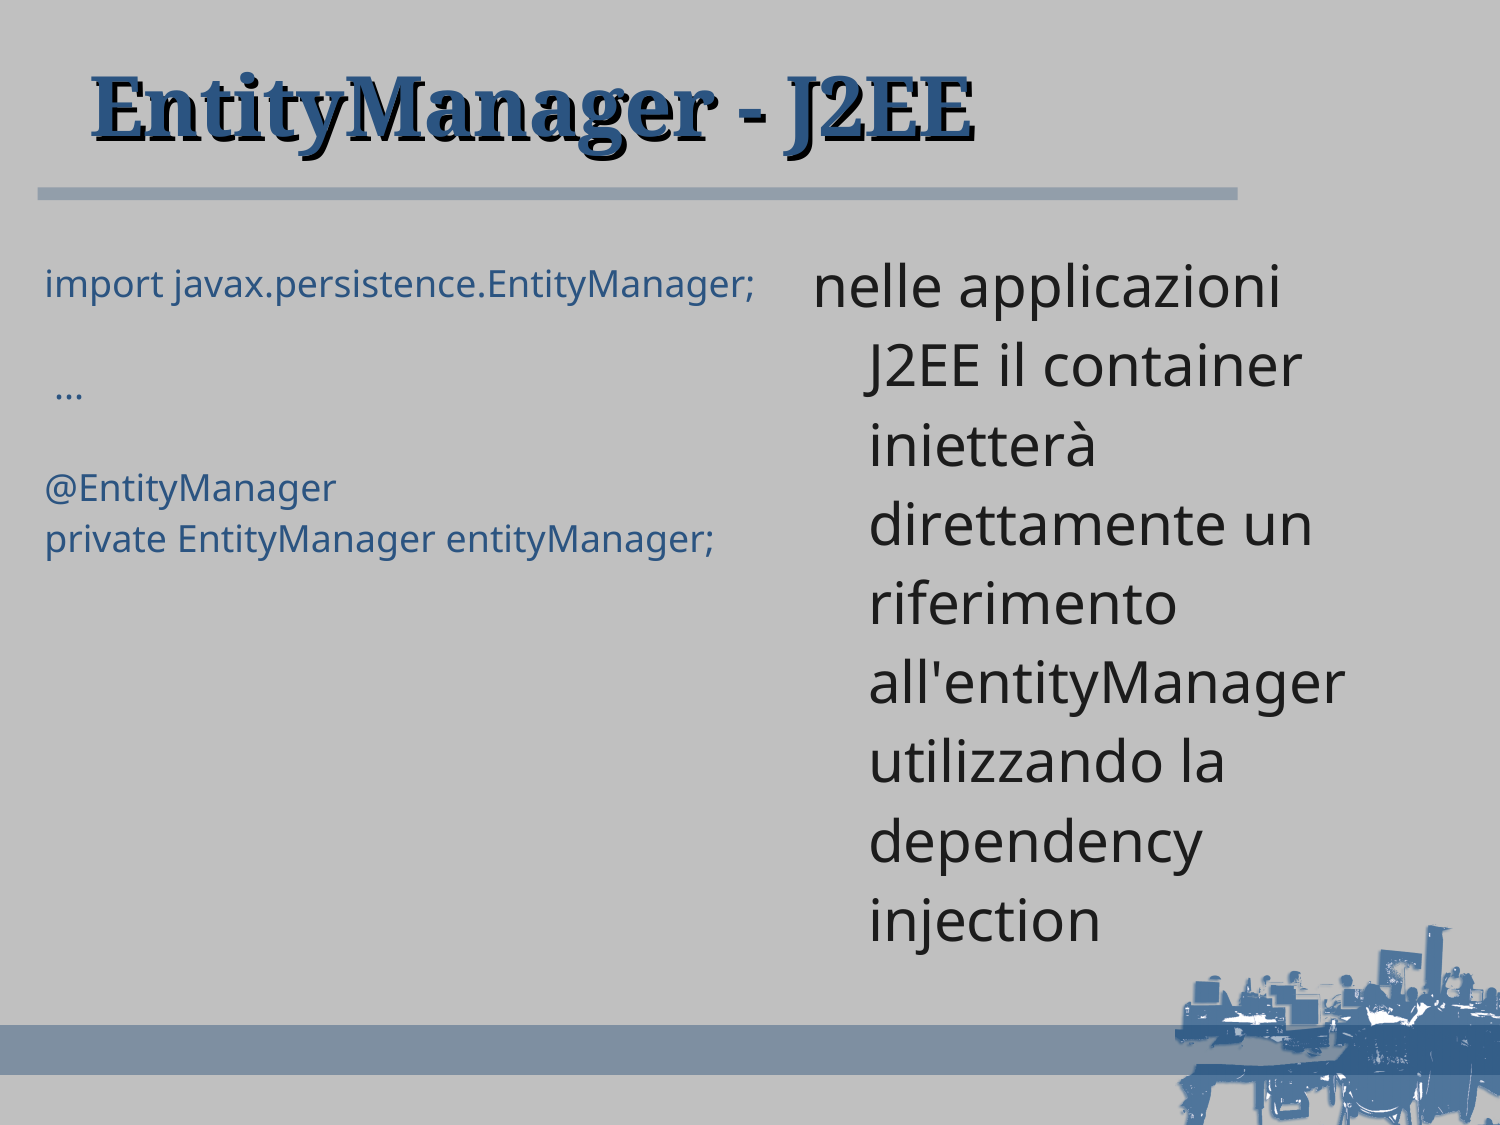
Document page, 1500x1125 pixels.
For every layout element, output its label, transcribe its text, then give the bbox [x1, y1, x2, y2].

text_box import javax.persistence.EntityManager; ... @EntityManager private EntityManager entityManager; [29, 249, 827, 572]
title EntityManager - J2EE [75, 35, 1426, 174]
list nelle applicazioni J2EE il container inietterà direttamente un riferimento all'entityManager utilizzando la dependency injection [797, 237, 1426, 1006]
